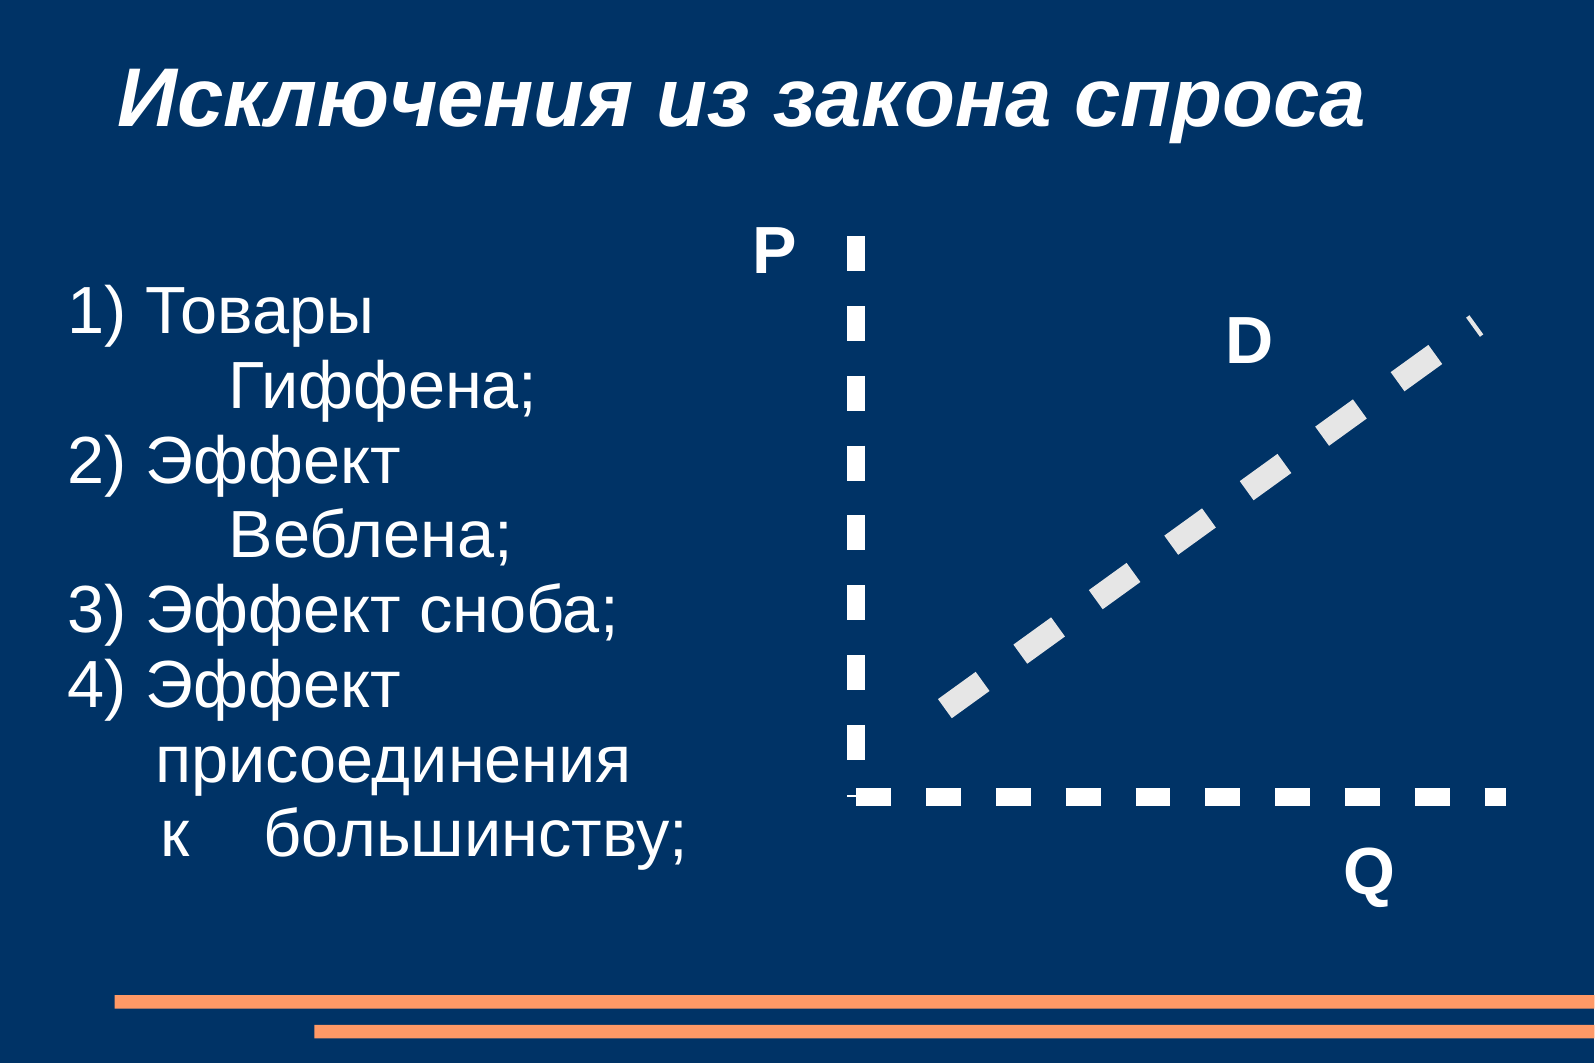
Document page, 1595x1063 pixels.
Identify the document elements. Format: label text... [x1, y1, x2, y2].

text_box D [1210, 295, 1329, 385]
title Исключения из закона спроса [117, 47, 1536, 148]
text_box Q [1328, 826, 1418, 917]
text_box 1) Товары Гиффена; 2) Эффект Веблена; 3) Эффект сноба; 4) Эффект присоединения к большинству; [29, 265, 709, 916]
text_box P [738, 205, 827, 296]
